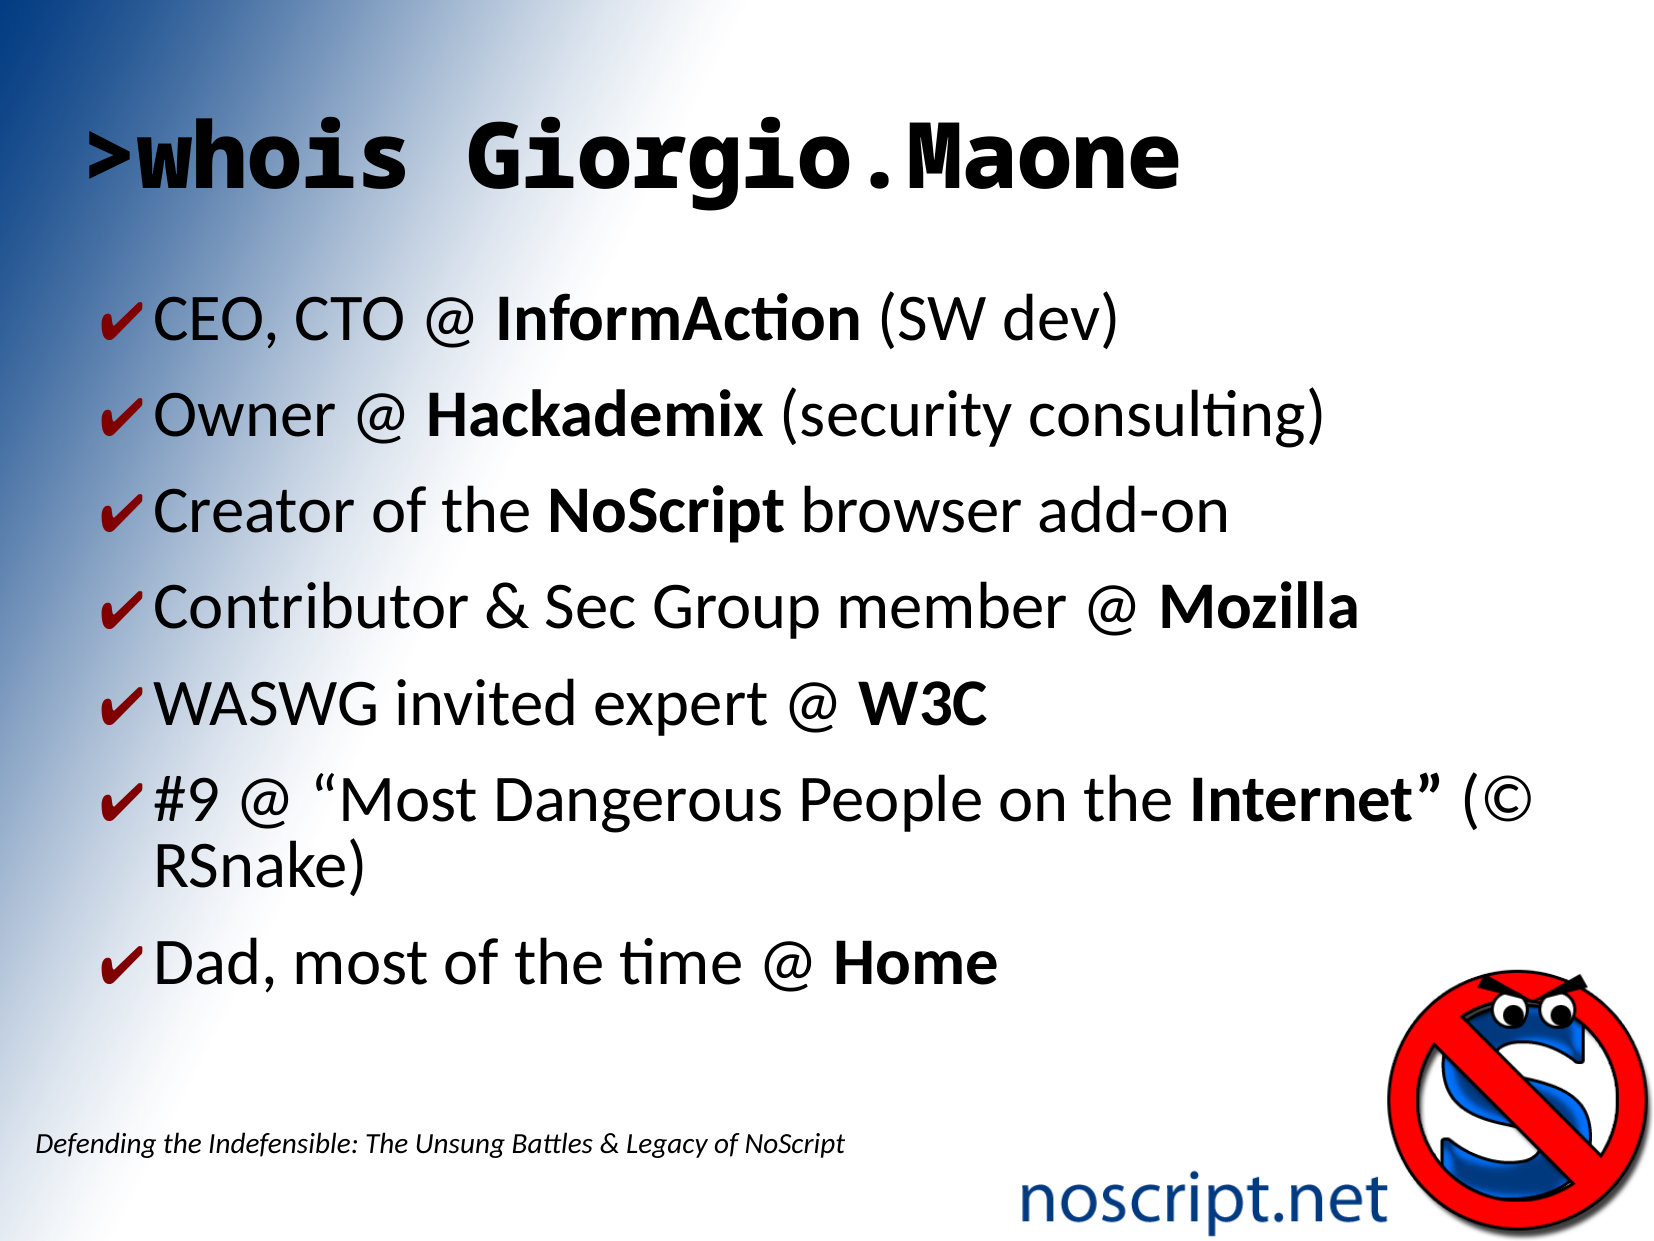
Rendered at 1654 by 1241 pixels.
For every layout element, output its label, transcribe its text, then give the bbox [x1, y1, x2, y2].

list CEO, CTO @ InformAction (SW dev) Owner @ Hackademix (security consulting) Creator of the NoScript browser add-on Contributor & Sec Group member @ Mozilla WASWG invited expert @ W3C #9 @ “Most Dangerous People on the Internet” (© RSnake) Dad, most of the time @ Home [82, 290, 1571, 1010]
title >whois Giorgio.Maone [82, 49, 1571, 257]
picture [0, 0, 1654, 1241]
